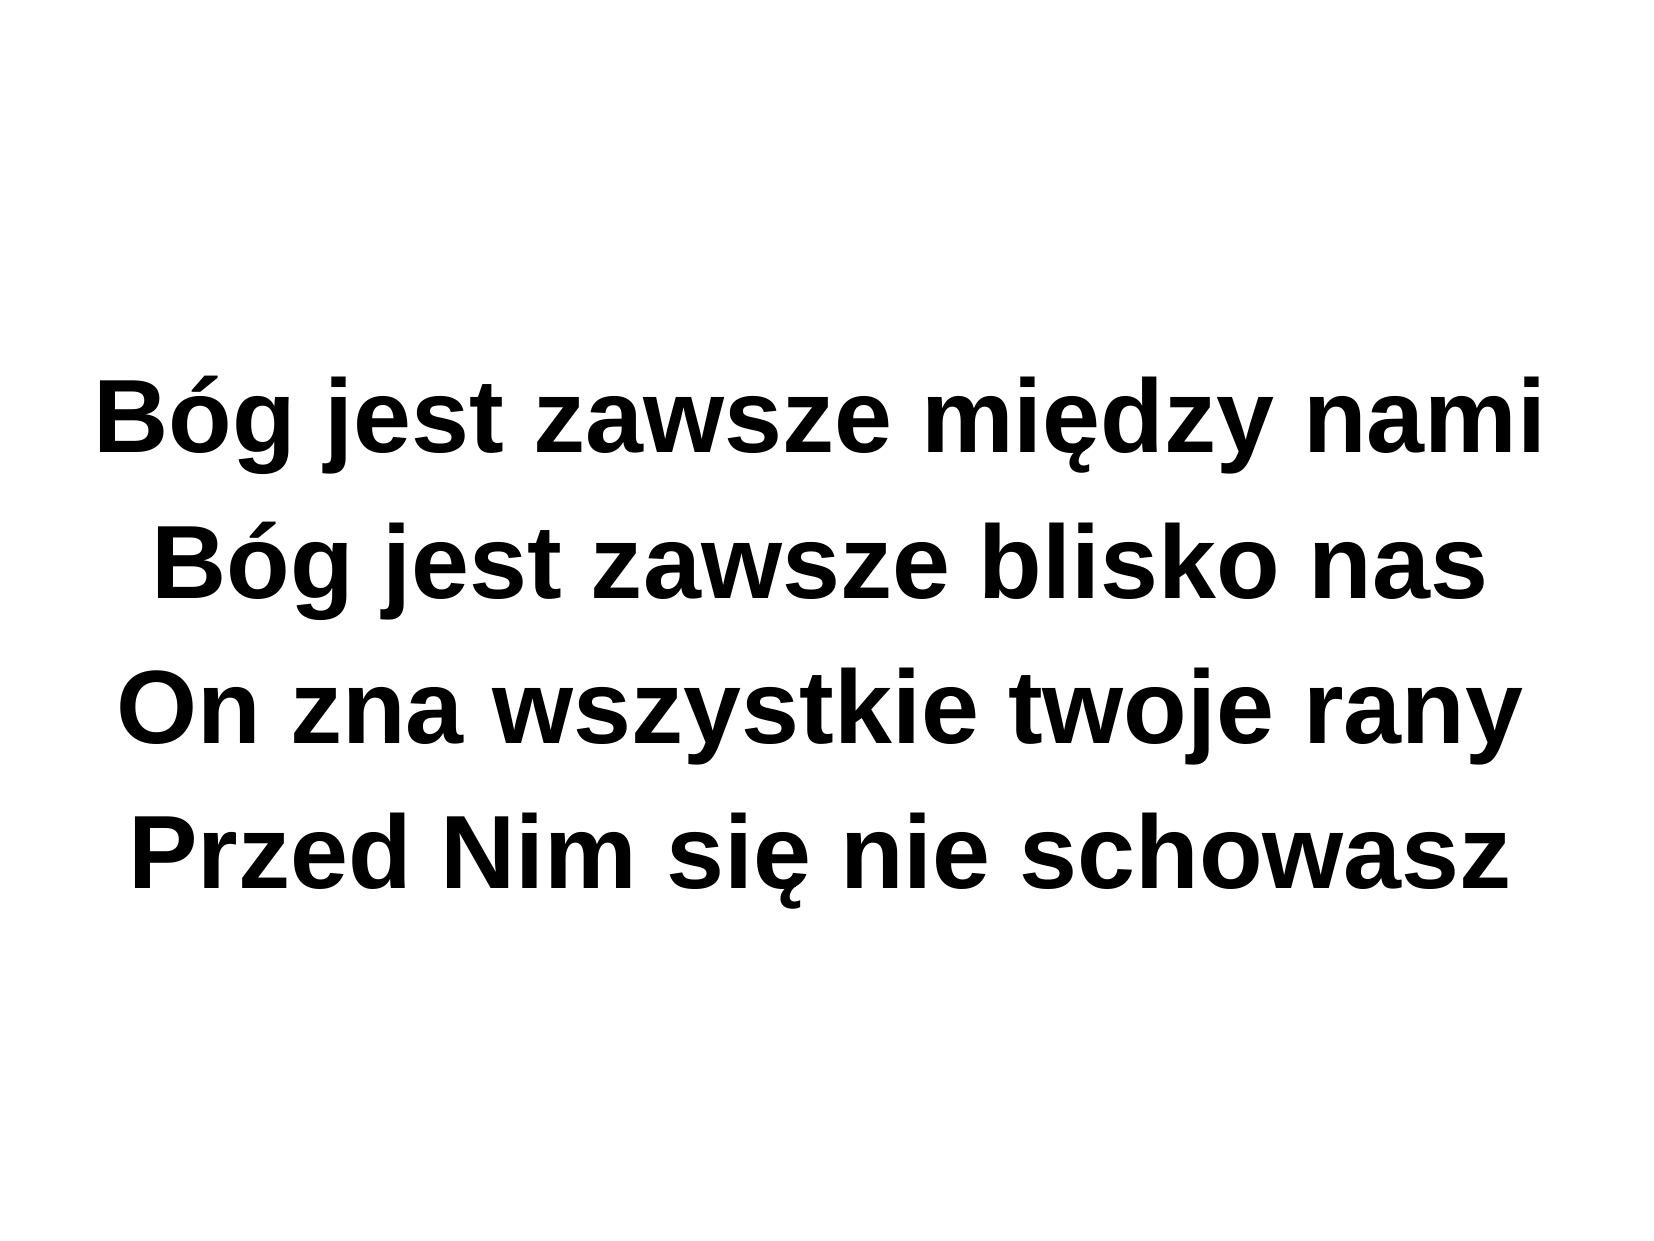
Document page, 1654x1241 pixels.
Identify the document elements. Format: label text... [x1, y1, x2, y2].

subtitle Bóg jest zawsze między nami Bóg jest zawsze blisko nas On zna wszystkie twoje rany Przed Nim się nie schowasz [0, 0, 1642, 1241]
